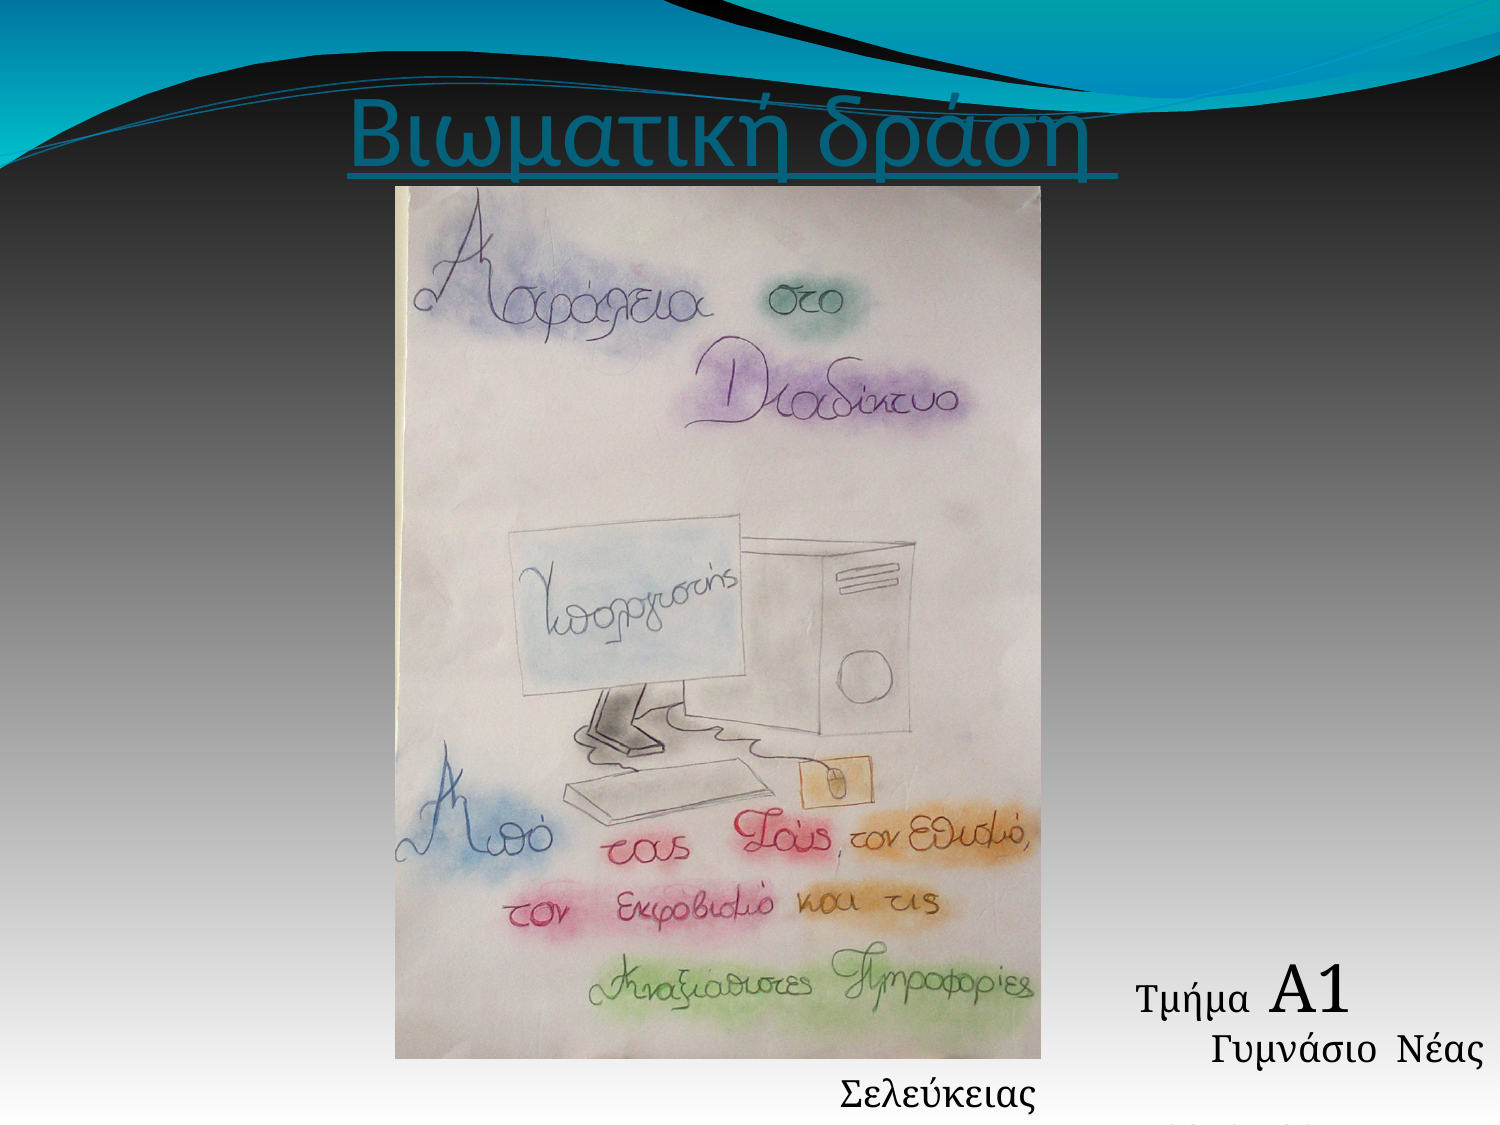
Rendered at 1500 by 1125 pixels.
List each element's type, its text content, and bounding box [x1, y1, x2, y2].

picture [395, 186, 1041, 1059]
text_box Τμήμα Α1 Γυμνάσιο Νέας Σελεύκειας 2013 - 2014 [825, 938, 1499, 1125]
title Βιωματική δράση [88, 54, 1377, 149]
